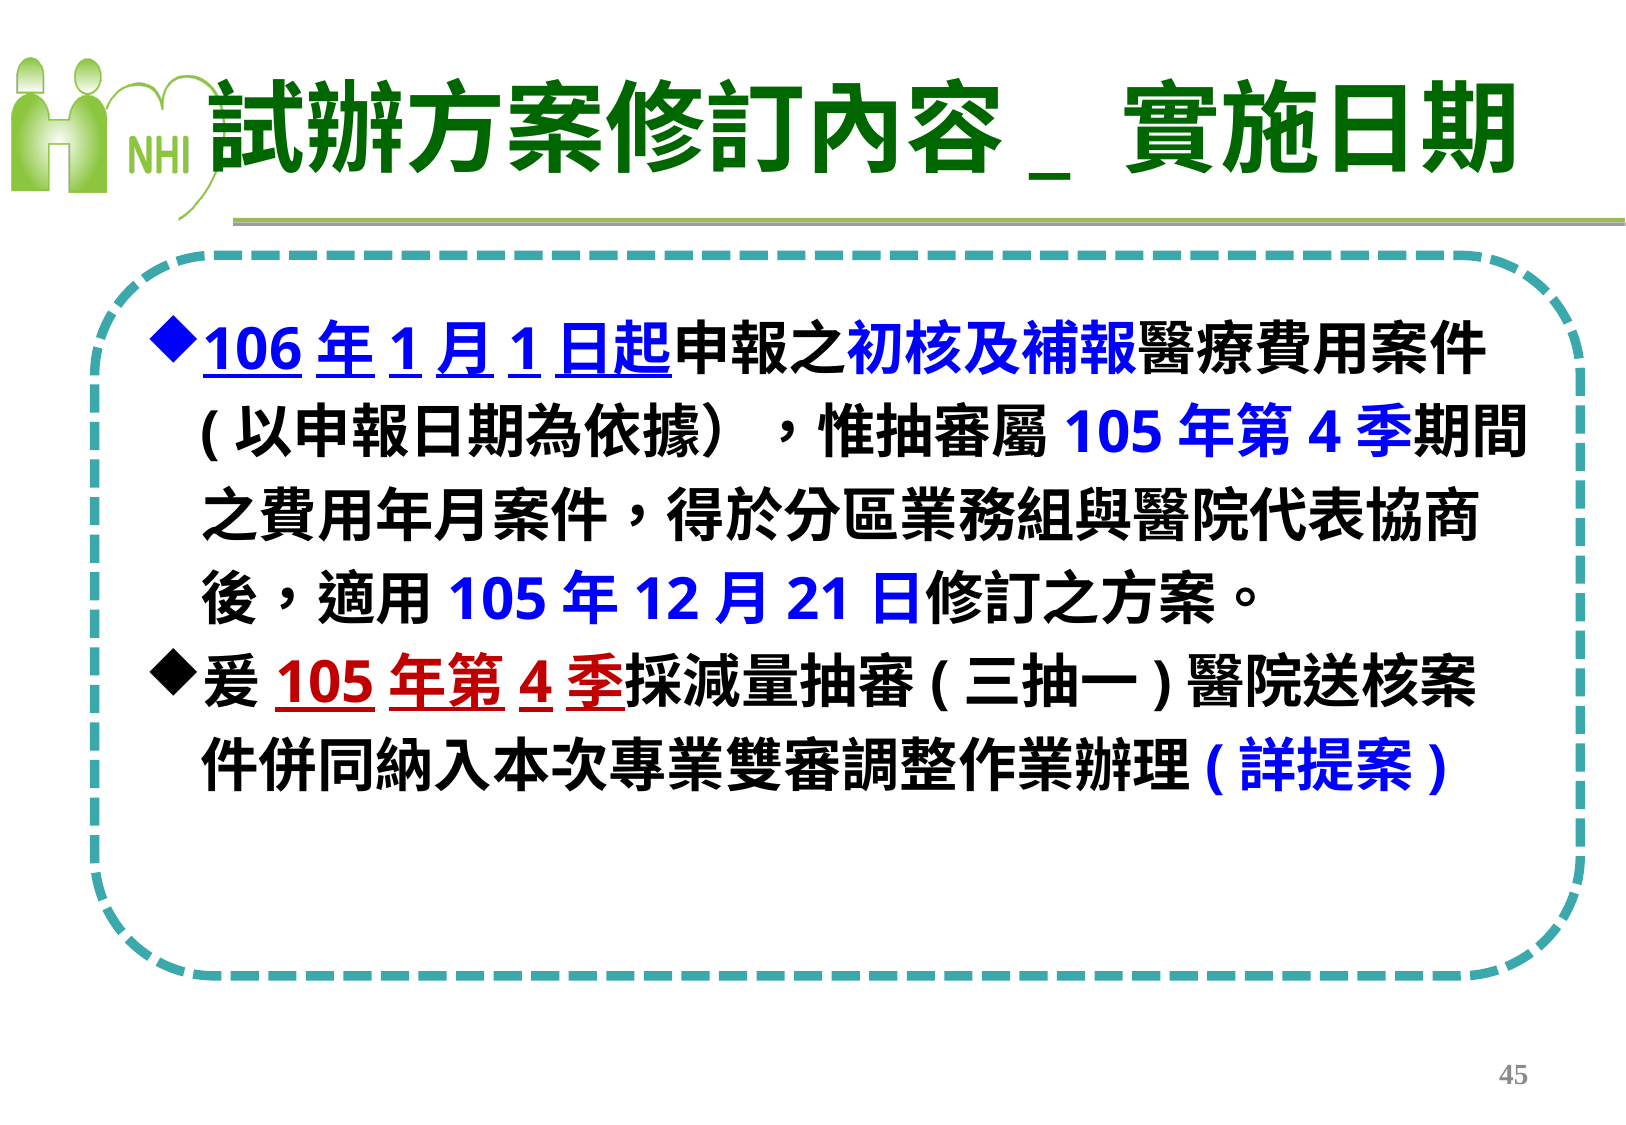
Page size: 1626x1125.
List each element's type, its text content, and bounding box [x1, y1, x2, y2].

text_box 106年1月1日起申報之初核及補報醫療費用案件(以申報日期為依據），惟抽審屬105年第4季期間之費用年月案件，得於分區業務組與醫院代表協商後，適用105年12月21日修訂之方案。 爰105年第4季採減量抽審(三抽一)醫院送核案件併同納入本次專業雙審調整作業辦理(詳提案) [94, 255, 1581, 976]
picture [0, 42, 233, 233]
slide_number <編號> [1164, 1042, 1544, 1103]
text_box 試辦方案修訂內容_ 實施日期 [162, 31, 1564, 219]
